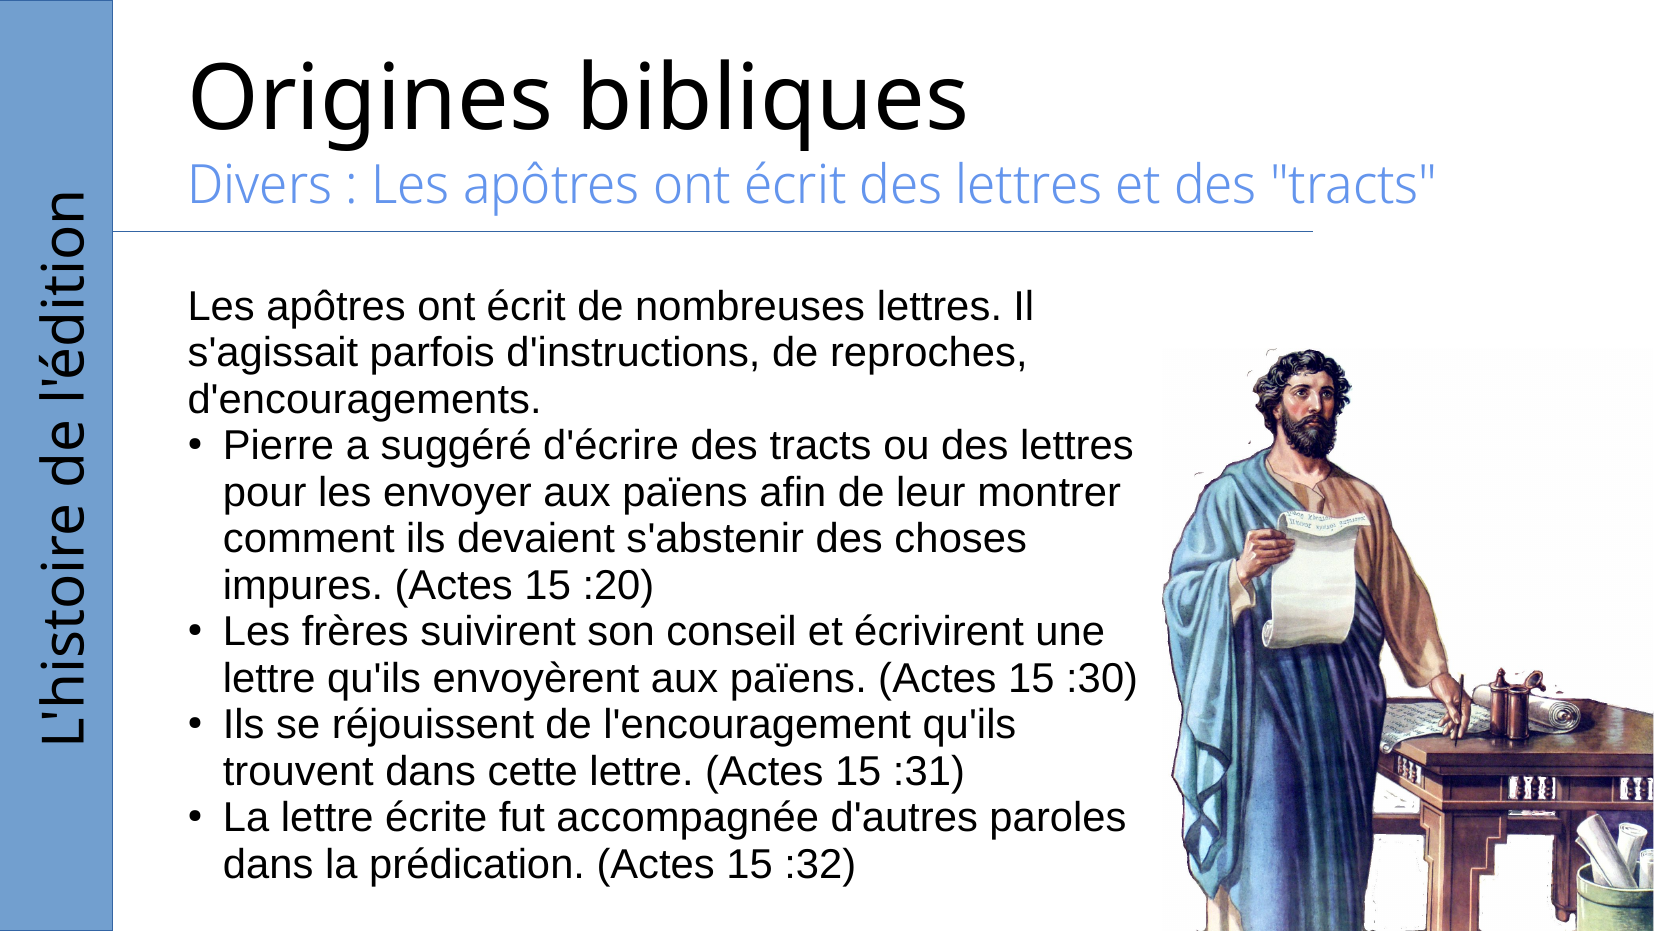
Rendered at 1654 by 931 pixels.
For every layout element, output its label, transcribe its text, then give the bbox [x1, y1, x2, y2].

text_box [0, 0, 113, 931]
subtitle Les apôtres ont écrit de nombreuses lettres. Il s'agissait parfois d'instructions, de reproches, d'encouragements. Pierre a suggéré d'écrire des tracts ou des lettres pour les envoyer aux païens afin de leur montrer comment ils devaient s'abstenir des choses impures. (Actes 15 :20) Les frères suivirent son conseil et écrivirent une lettre qu'ils envoyèrent aux païens. (Actes 15 :30) Ils se réjouissent de l'encouragement qu'ils trouvent dans cette lettre. (Actes 15 :31) La lettre écrite fut accompagnée d'autres paroles dans la prédication. (Actes 15 :32) [187, 282, 1163, 931]
text_box L'histoire de l'édition [13, 37, 105, 901]
picture [1162, 348, 1654, 931]
title Divers : Les apôtres ont écrit des lettres et des "tracts" [187, 125, 1571, 239]
title Origines bibliques [187, 33, 1571, 125]
